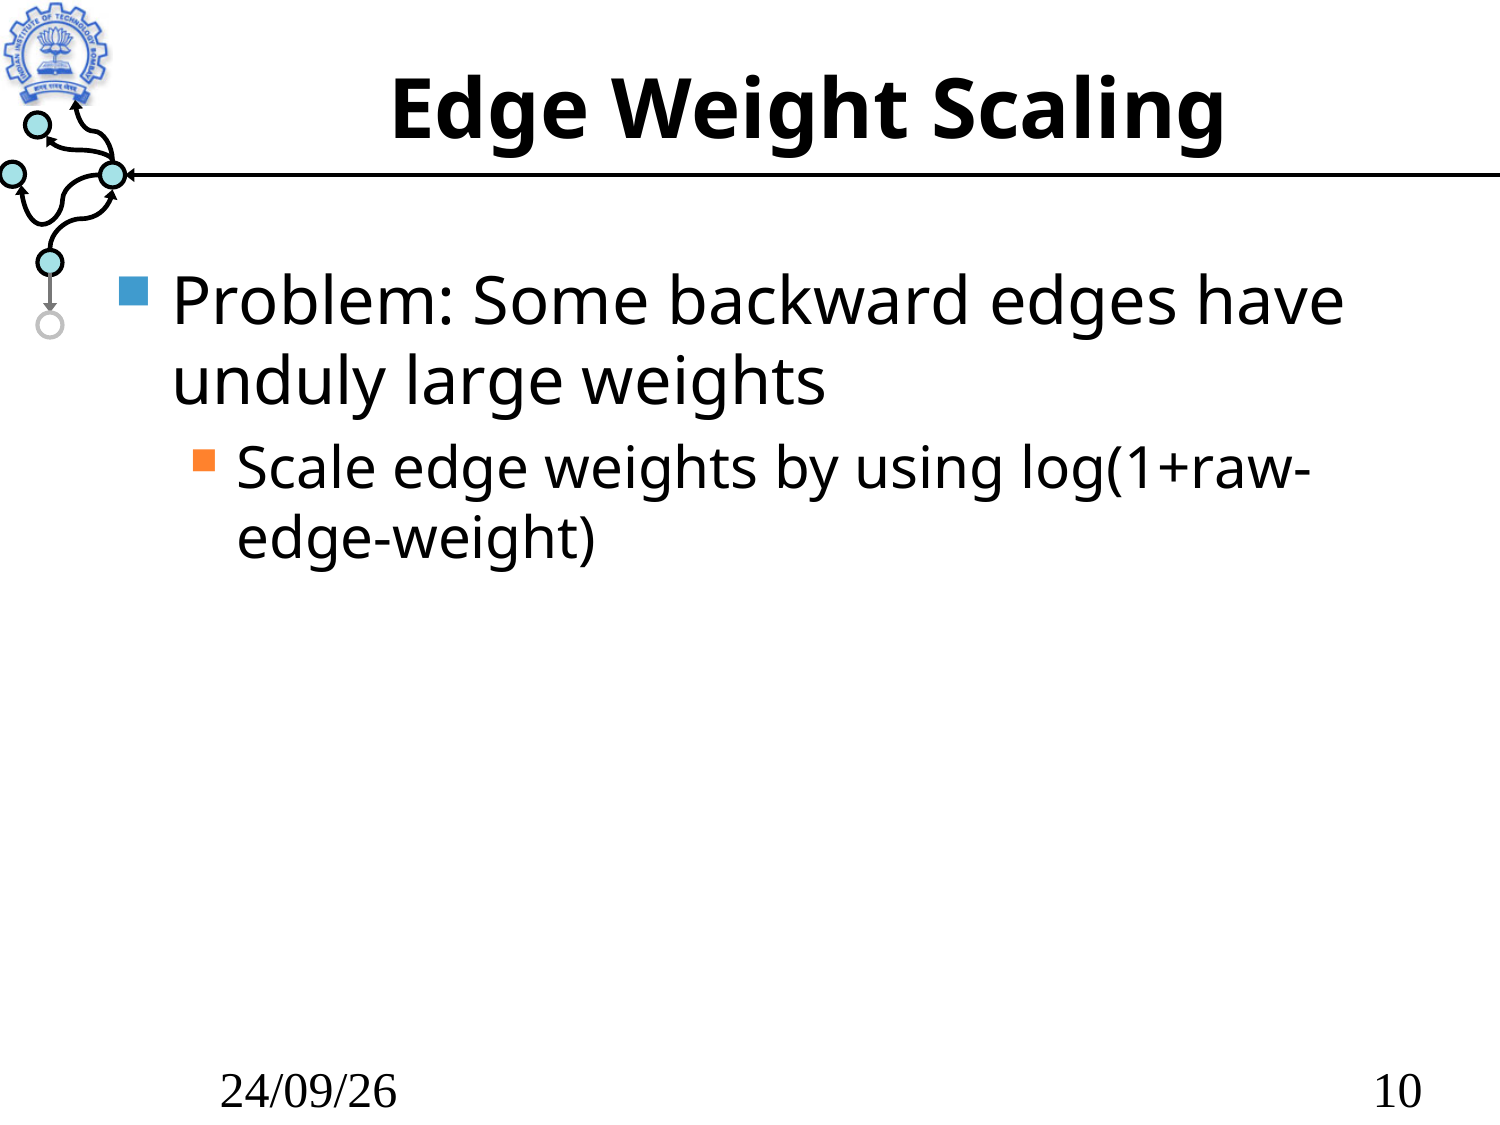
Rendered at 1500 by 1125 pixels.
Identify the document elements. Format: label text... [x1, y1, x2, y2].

title Edge Weight Scaling [167, 24, 1450, 163]
picture [0, 0, 113, 106]
list Problem: Some backward edges have unduly large weights Scale edge weights by using log(1+raw-edge-weight) [99, 249, 1450, 1050]
